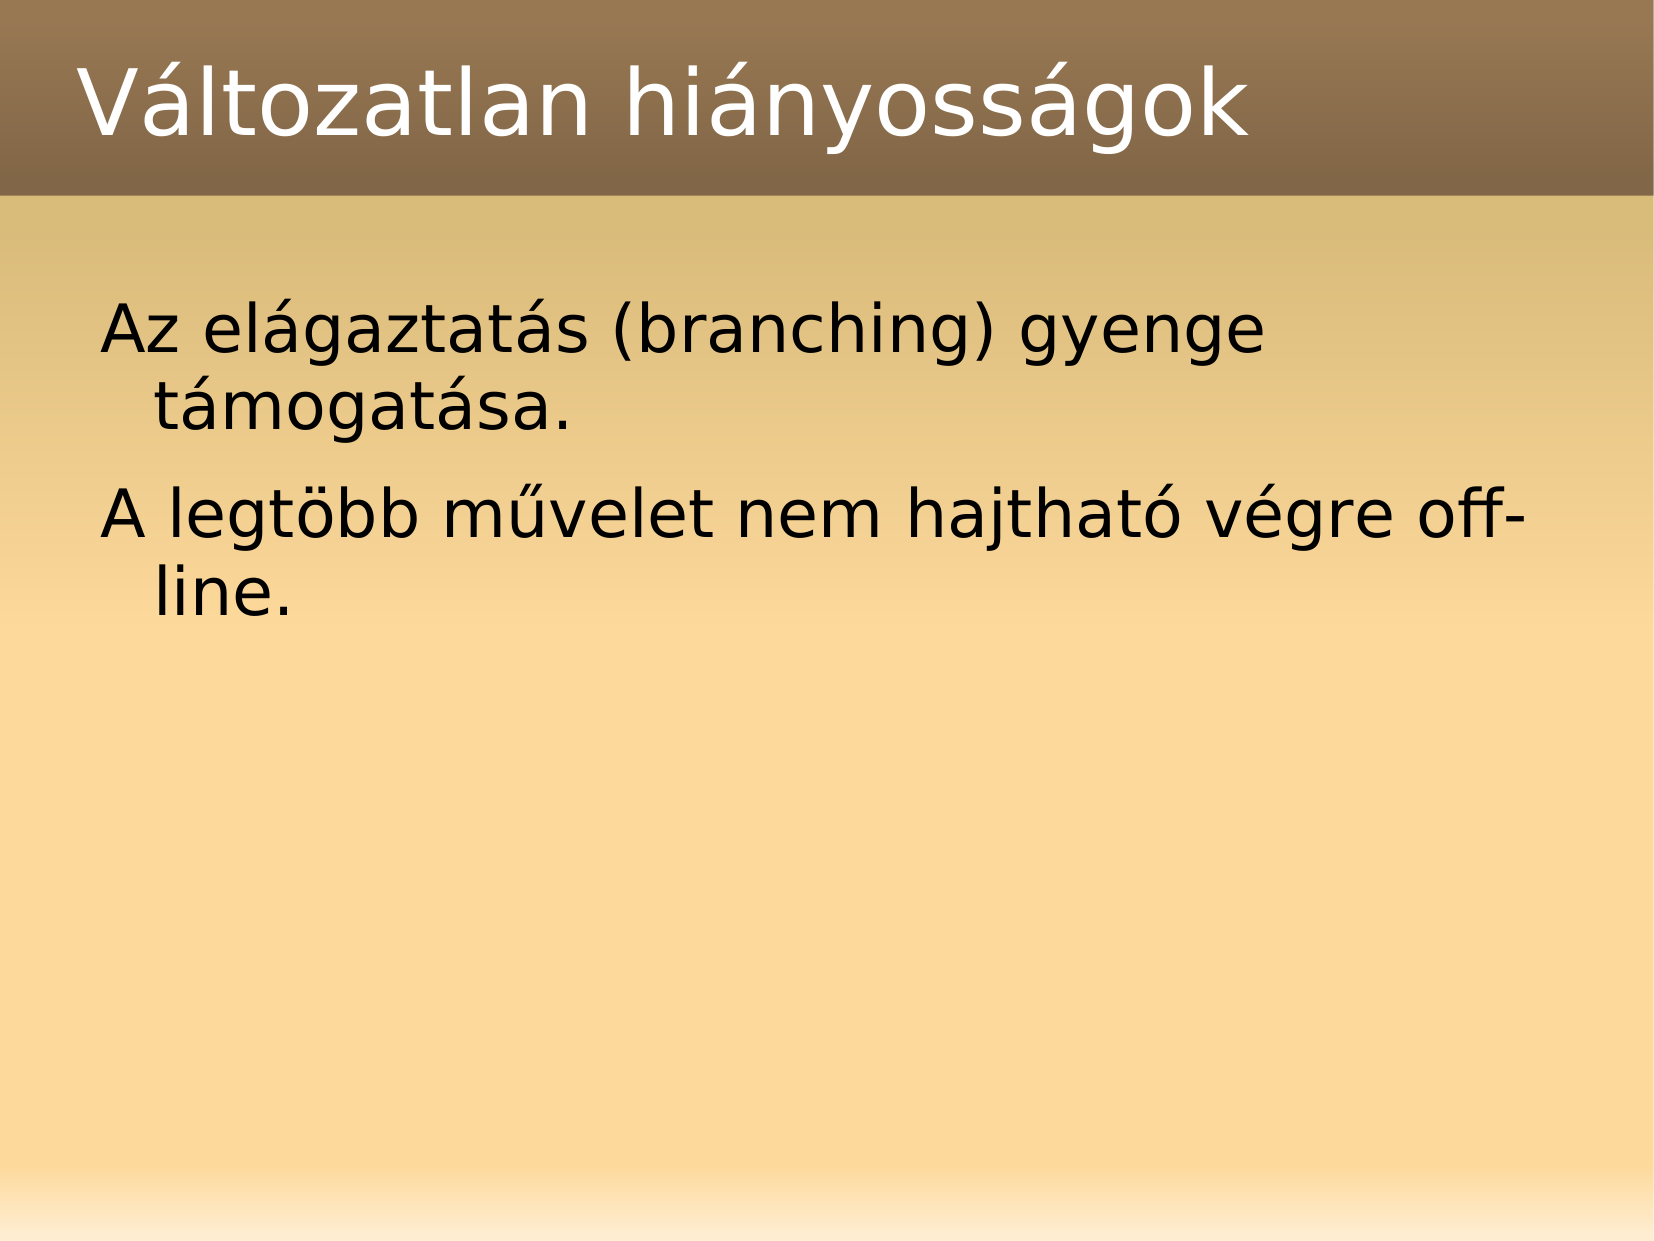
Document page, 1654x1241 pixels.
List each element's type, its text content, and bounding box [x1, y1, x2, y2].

title Változatlan hiányosságok [76, 7, 1565, 200]
list Az elágaztatás (branching) gyenge támogatása. A legtöbb művelet nem hajtható végre off-line. [82, 290, 1571, 1094]
picture [0, 0, 1654, 1241]
